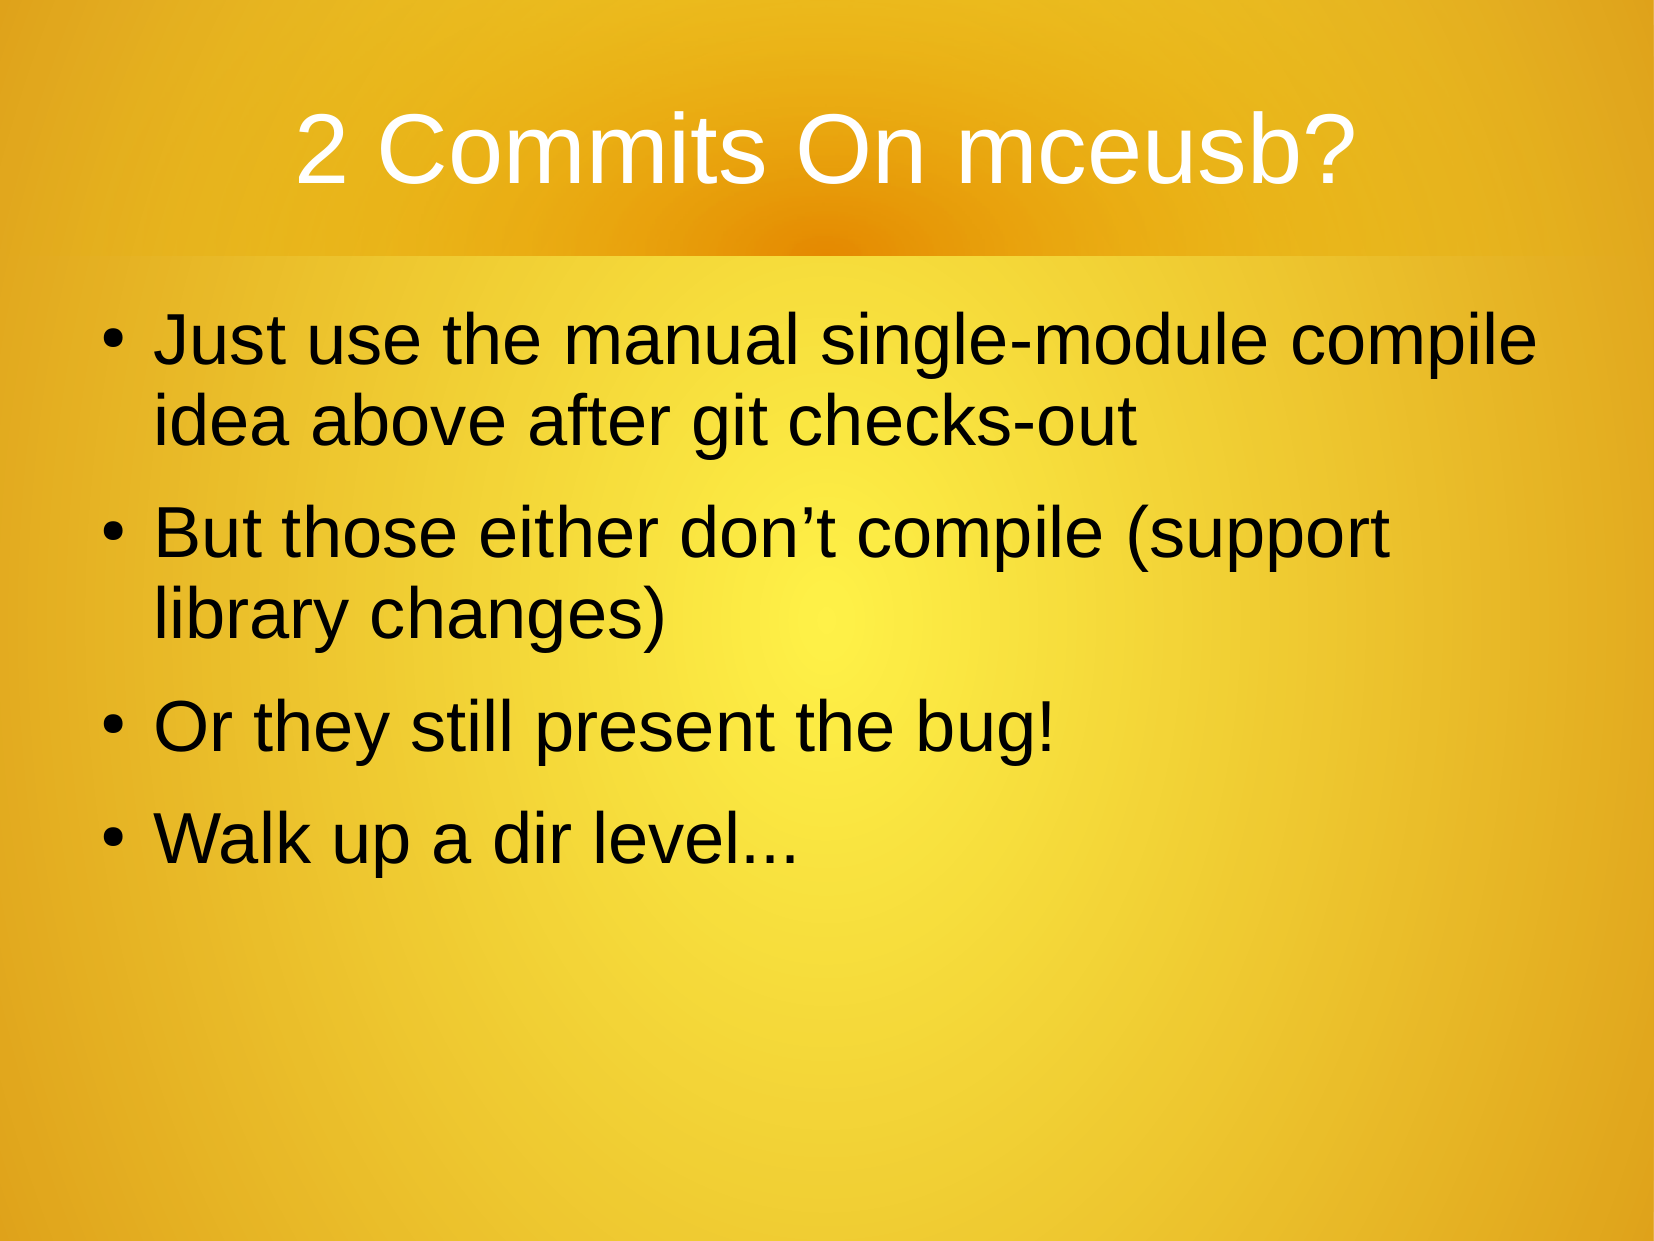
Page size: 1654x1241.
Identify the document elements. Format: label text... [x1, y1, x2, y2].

title 2 Commits On mceusb? [82, 47, 1571, 252]
list Just use the manual single-module compile idea above after git checks-out But those either don’t compile (support library changes) Or they still present the bug! Walk up a dir level... [82, 299, 1571, 1019]
